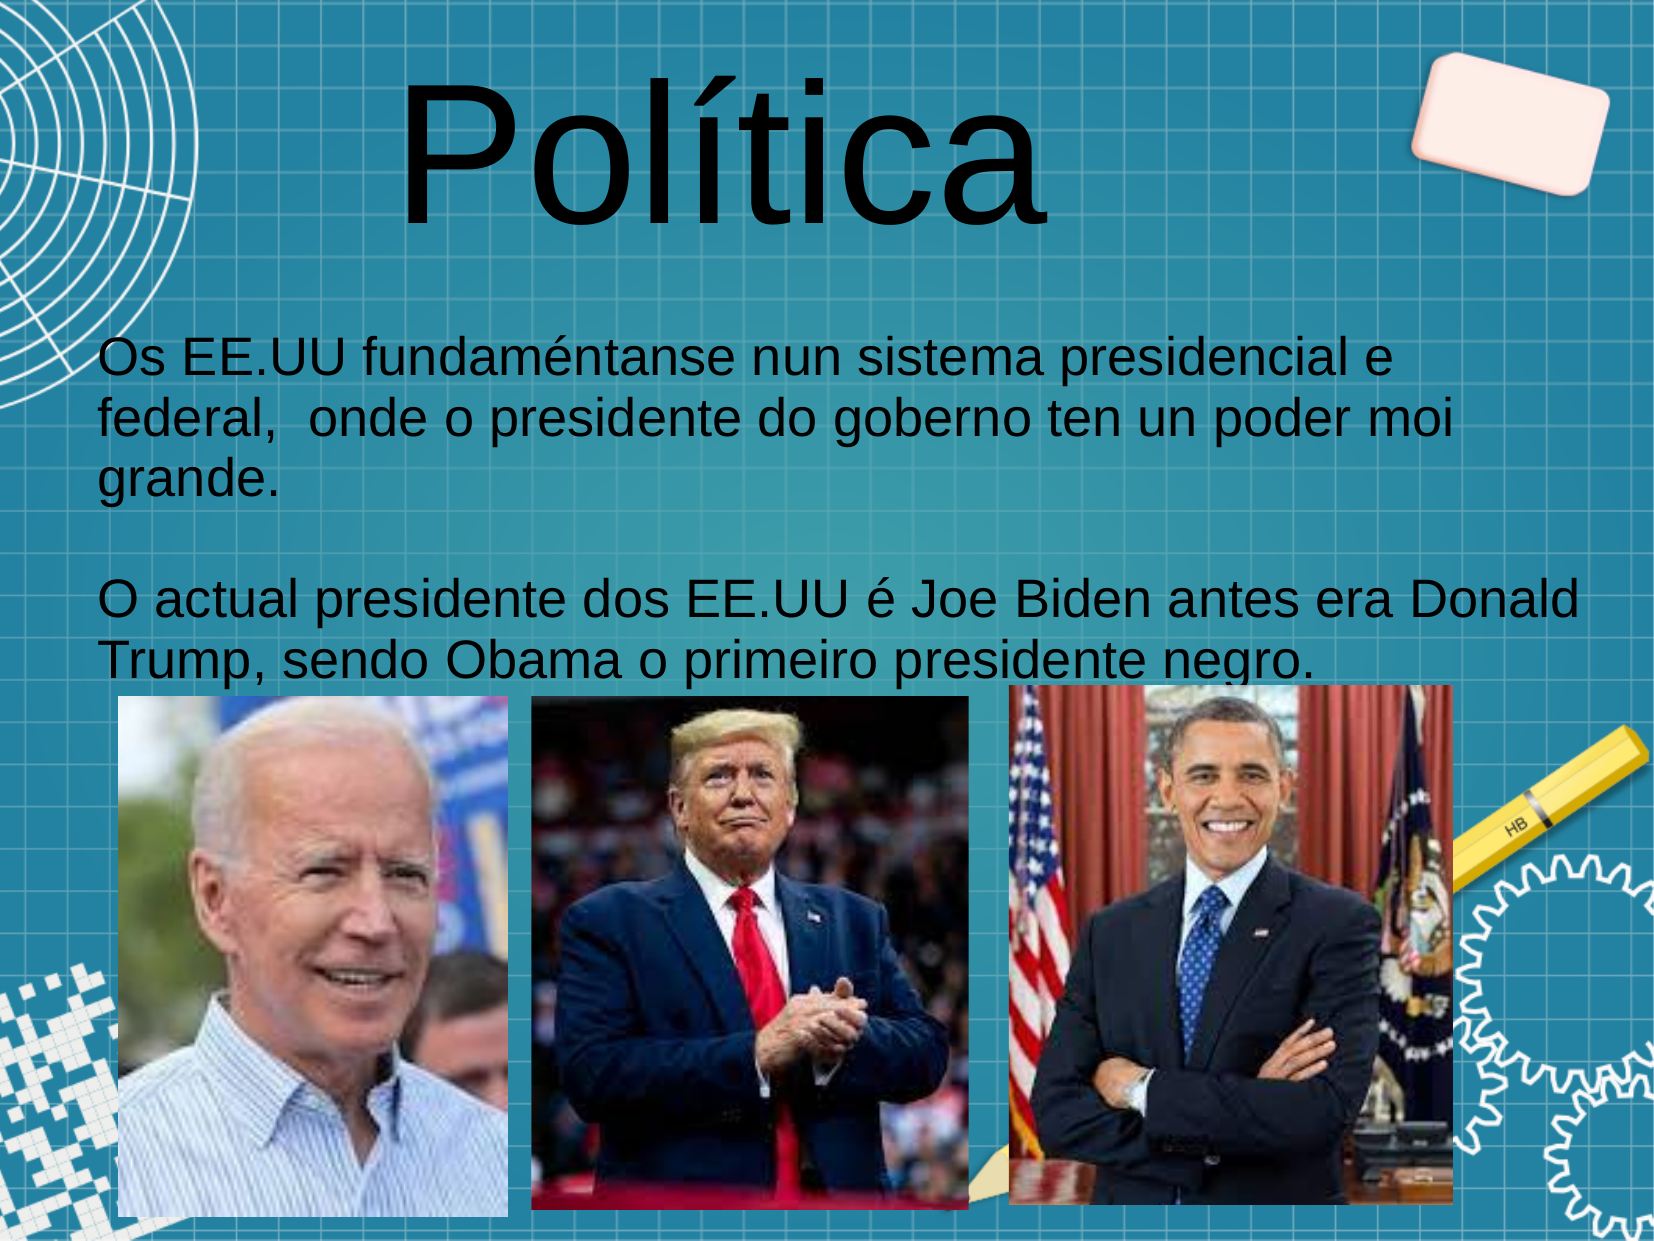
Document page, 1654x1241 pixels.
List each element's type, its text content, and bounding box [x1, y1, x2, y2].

text_box Política Os EE.UU fundaméntanse nun sistema presidencial e federal, onde o presidente do goberno ten un poder moi grande. O actual presidente dos EE.UU é Joe Biden antes era Donald Trump, sendo Obama o primeiro presidente negro. [82, 35, 1607, 880]
picture [0, 0, 1654, 1241]
